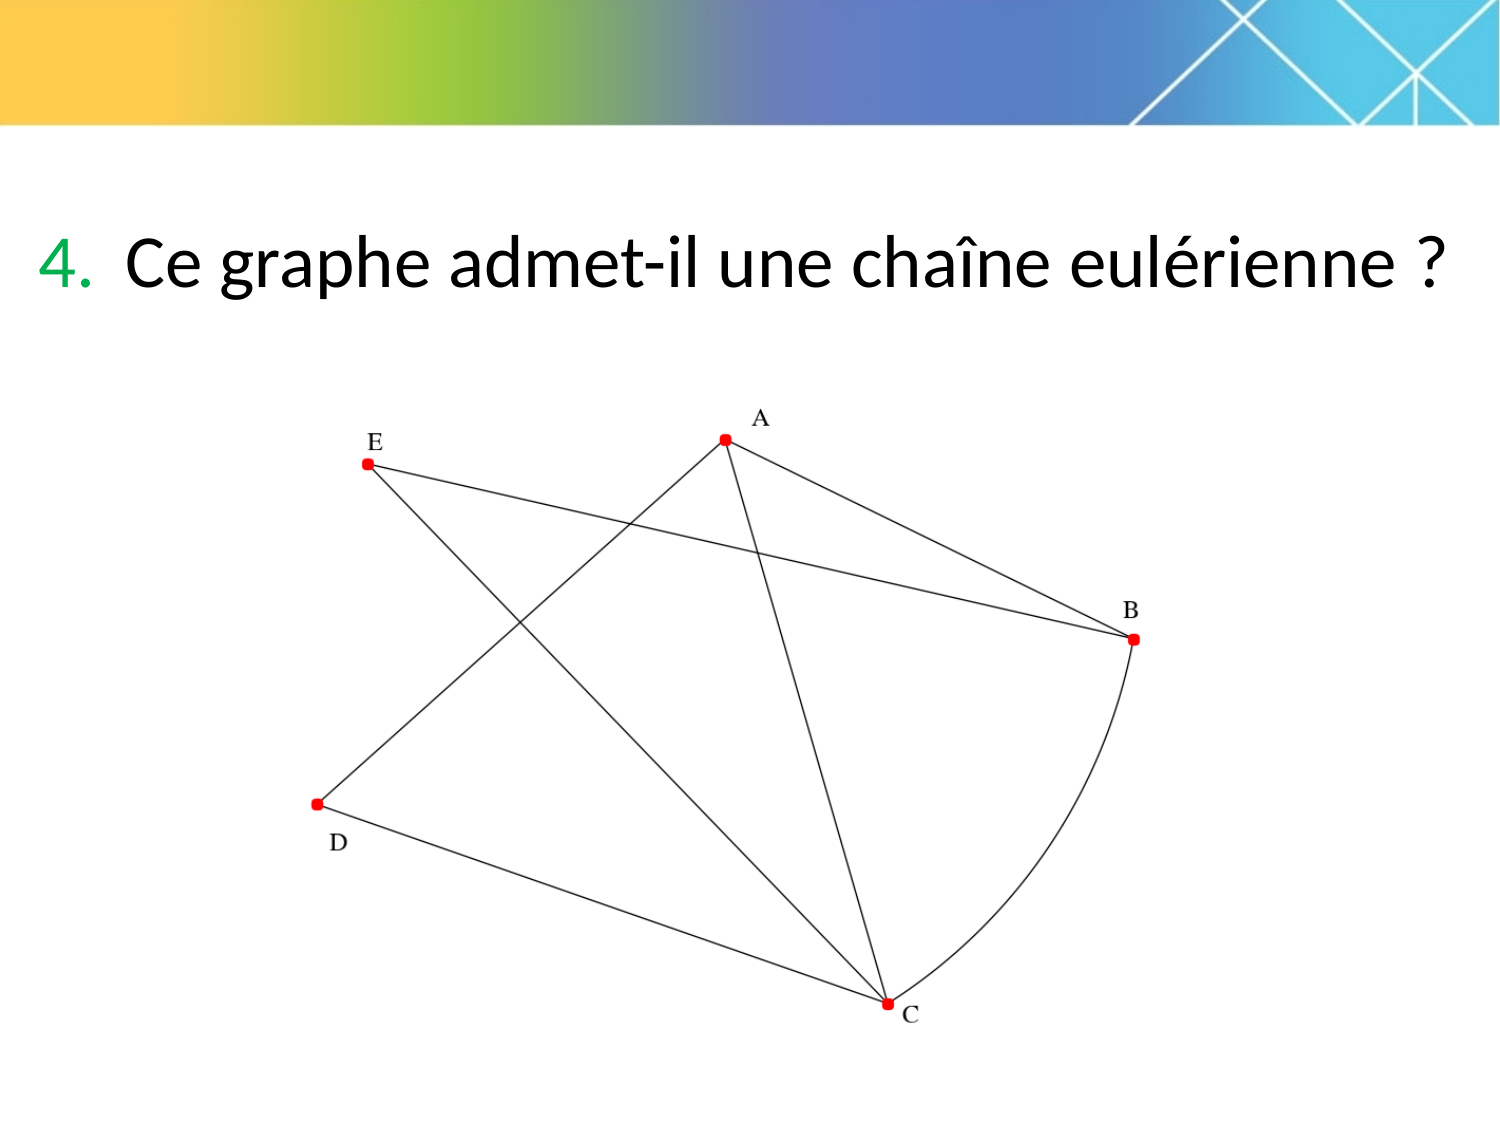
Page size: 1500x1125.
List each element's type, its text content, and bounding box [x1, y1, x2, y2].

text_box Ce graphe admet-il une chaîne eulérienne ? [23, 164, 1500, 351]
picture [301, 392, 1183, 1028]
